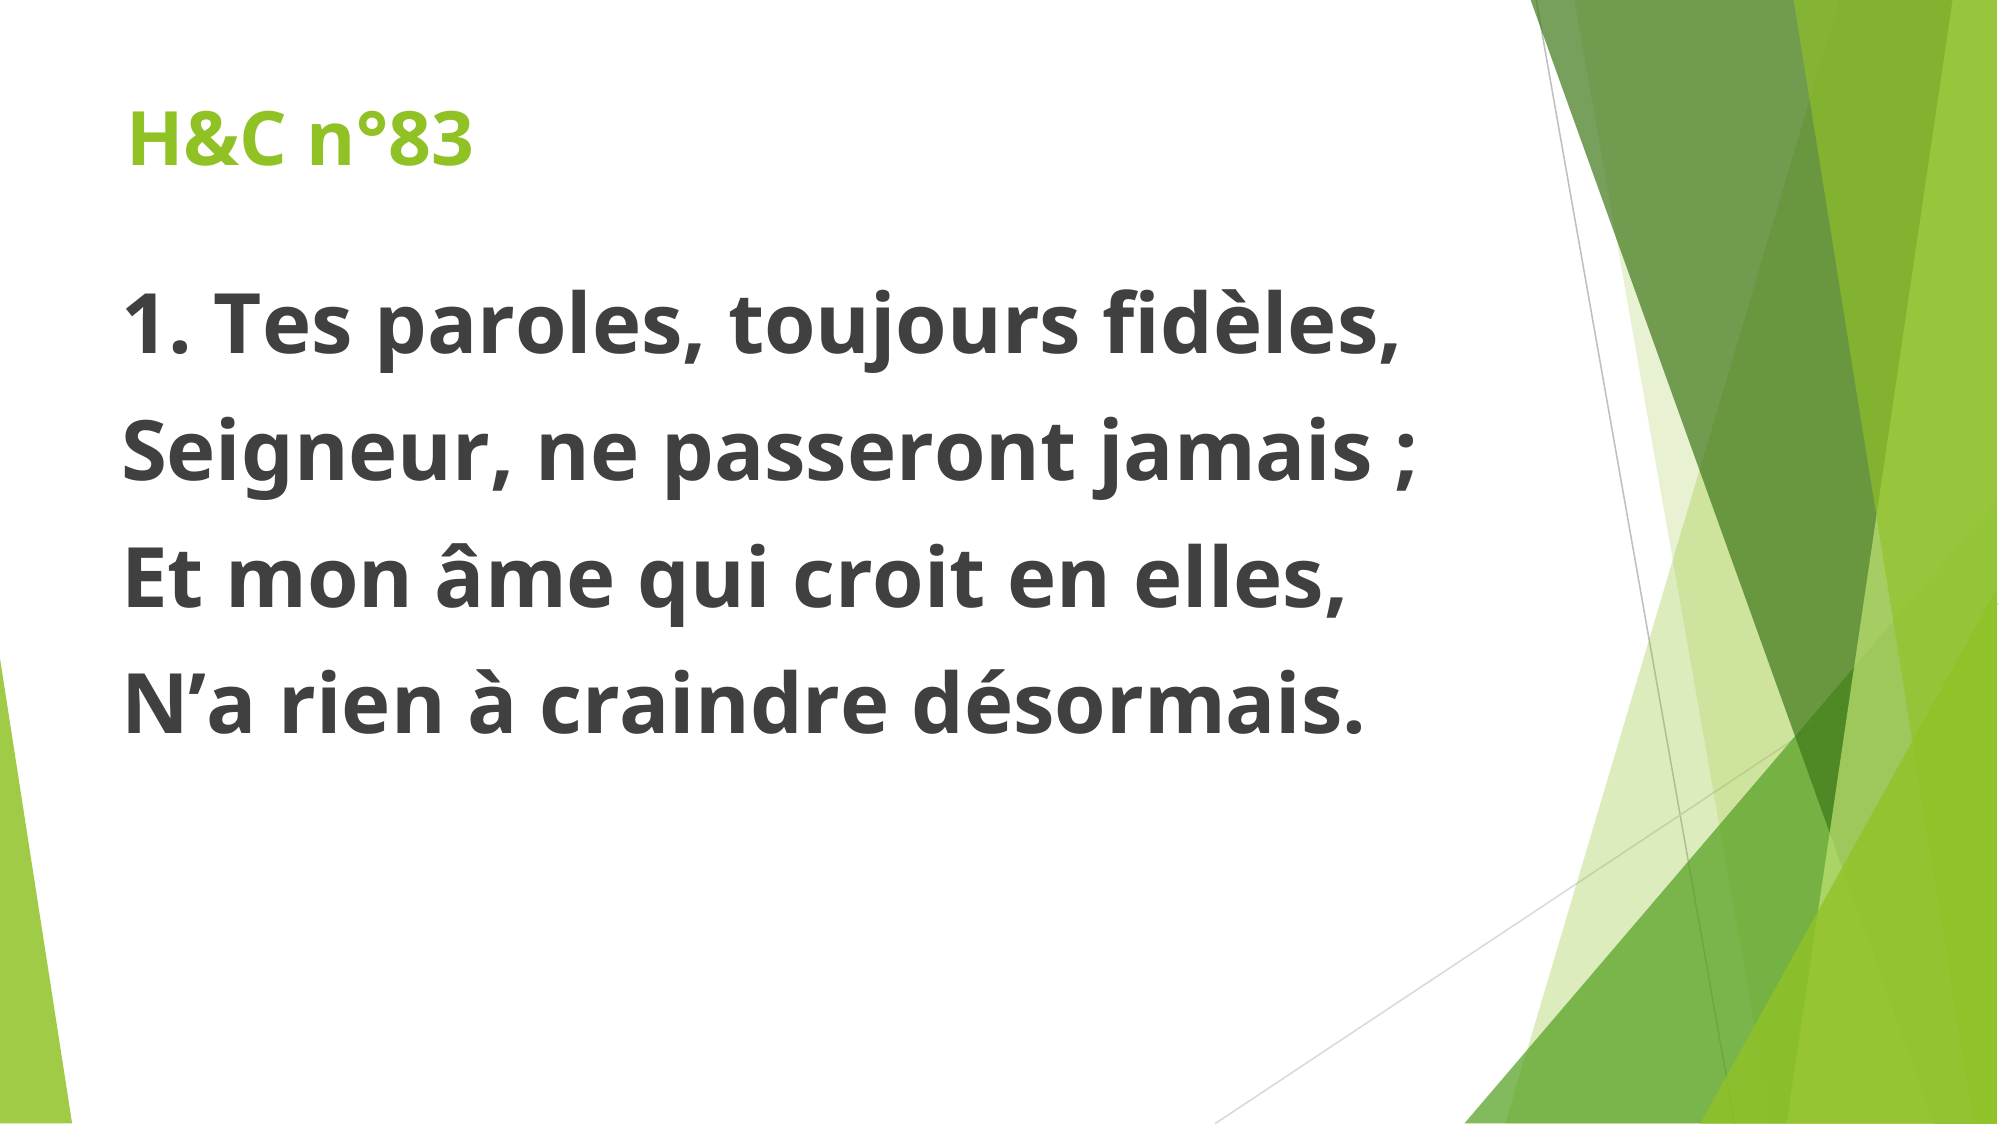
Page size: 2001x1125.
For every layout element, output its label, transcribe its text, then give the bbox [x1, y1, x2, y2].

text_box 1. Tes paroles, toujours fidèles, Seigneur, ne passeront jamais ; Et mon âme qui croit en elles, N’a rien à craindre désormais. [106, 247, 1973, 1037]
text_box H&C n°83 [111, 82, 1522, 201]
